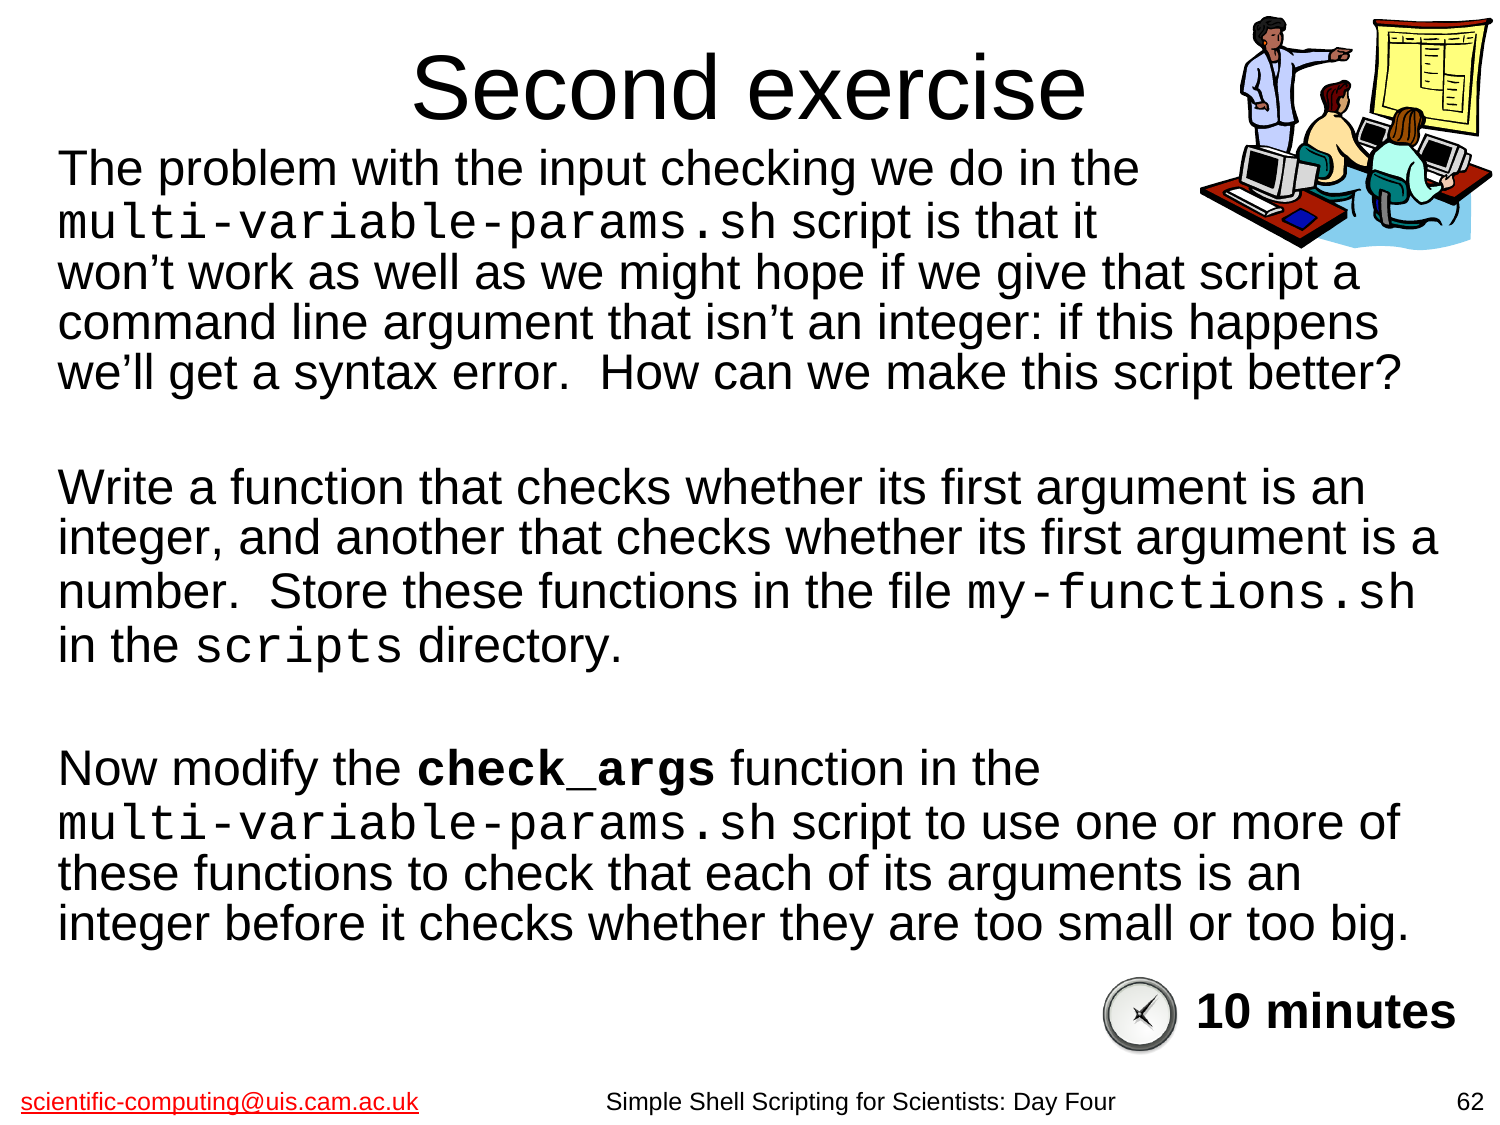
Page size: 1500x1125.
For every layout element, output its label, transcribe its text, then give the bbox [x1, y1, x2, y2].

text_box [1423, 133, 1437, 137]
text_box [1252, 16, 1287, 28]
list The problem with the input checking we do in the multi-variable-params.sh script is that it won’t work as well as we might hope if we give that script a command line argument that isn’t an integer: if this happens we’ll get a syntax error. How can we make this script better? Write a function that checks whether its first argument is an integer, and another that checks whether its first argument is a number. Store these functions in the file my-functions.sh in the scripts directory. Now modify the check_args function in the multi-variable-params.sh script to use one or more of these functions to check that each of its arguments is an integer before it checks whether they are too small or too big. [42, 137, 1458, 1075]
text_box 10 minutes [1181, 975, 1473, 1046]
picture [1099, 975, 1180, 1056]
text_box [1458, 144, 1493, 244]
title Second exercise [112, 28, 1388, 137]
text_box [1372, 17, 1494, 137]
